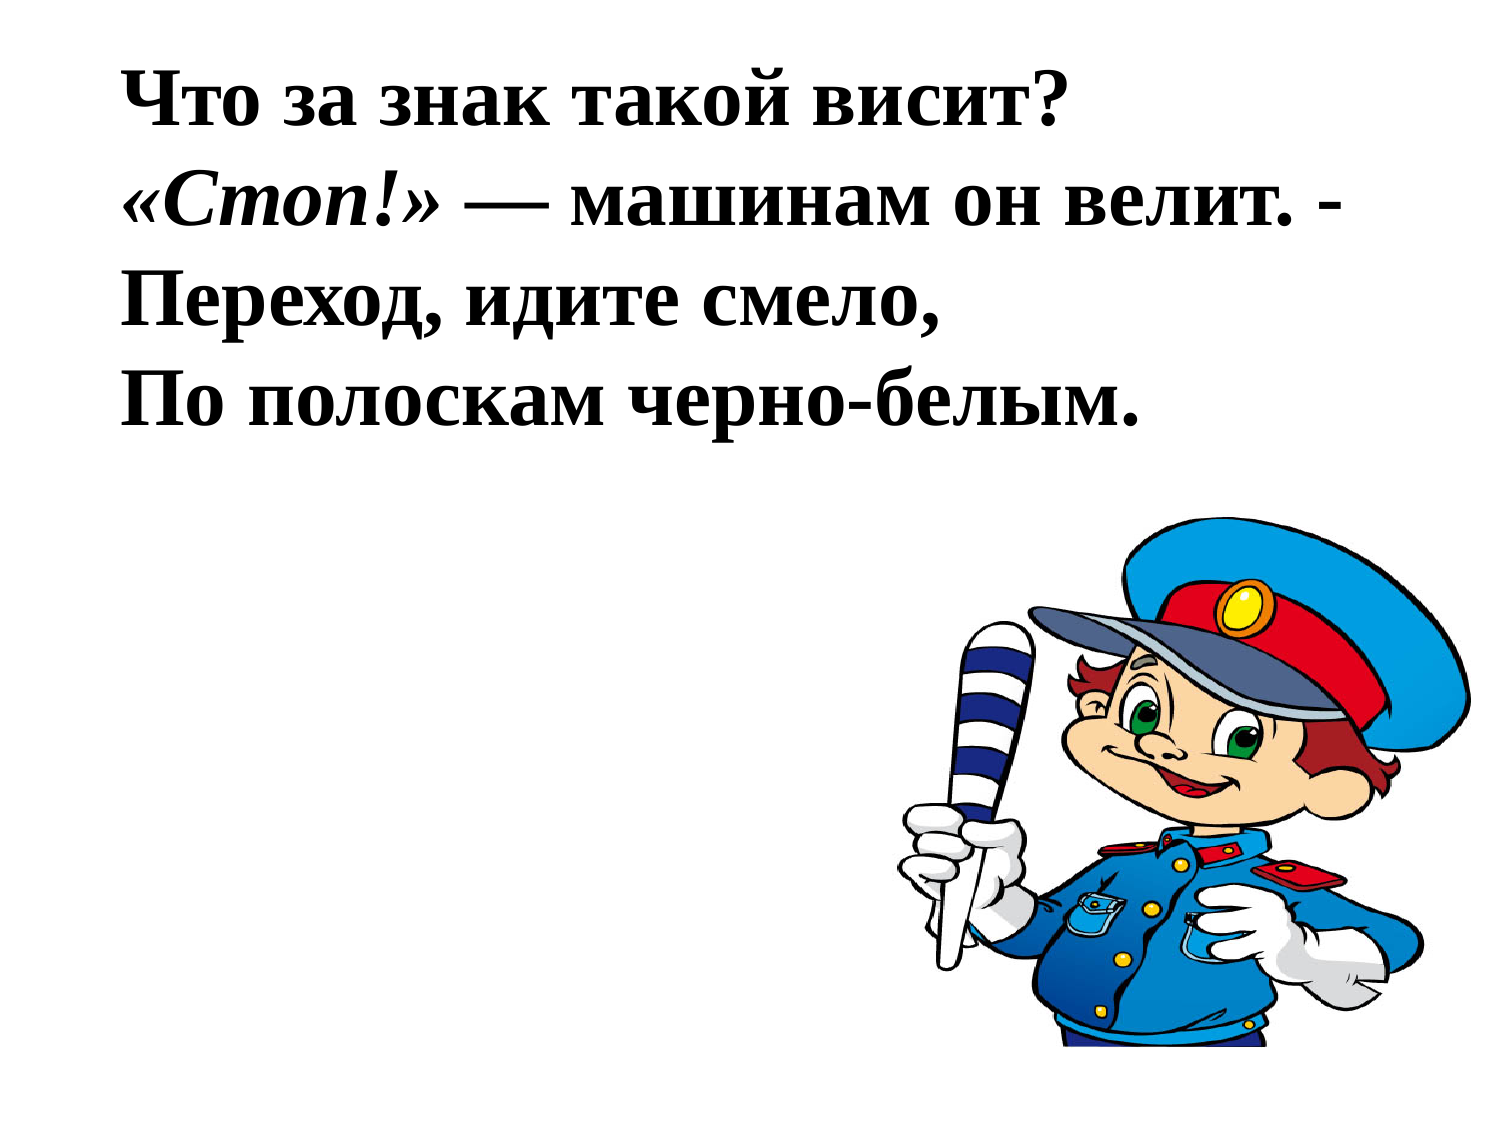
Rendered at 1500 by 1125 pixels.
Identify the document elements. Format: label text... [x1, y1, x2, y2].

text_box Что за знак такой висит? «Стоп!» — машинам он велит. - Переход, идите смело, По полоскам черно-белым. [105, 35, 1395, 450]
picture [868, 492, 1500, 1068]
